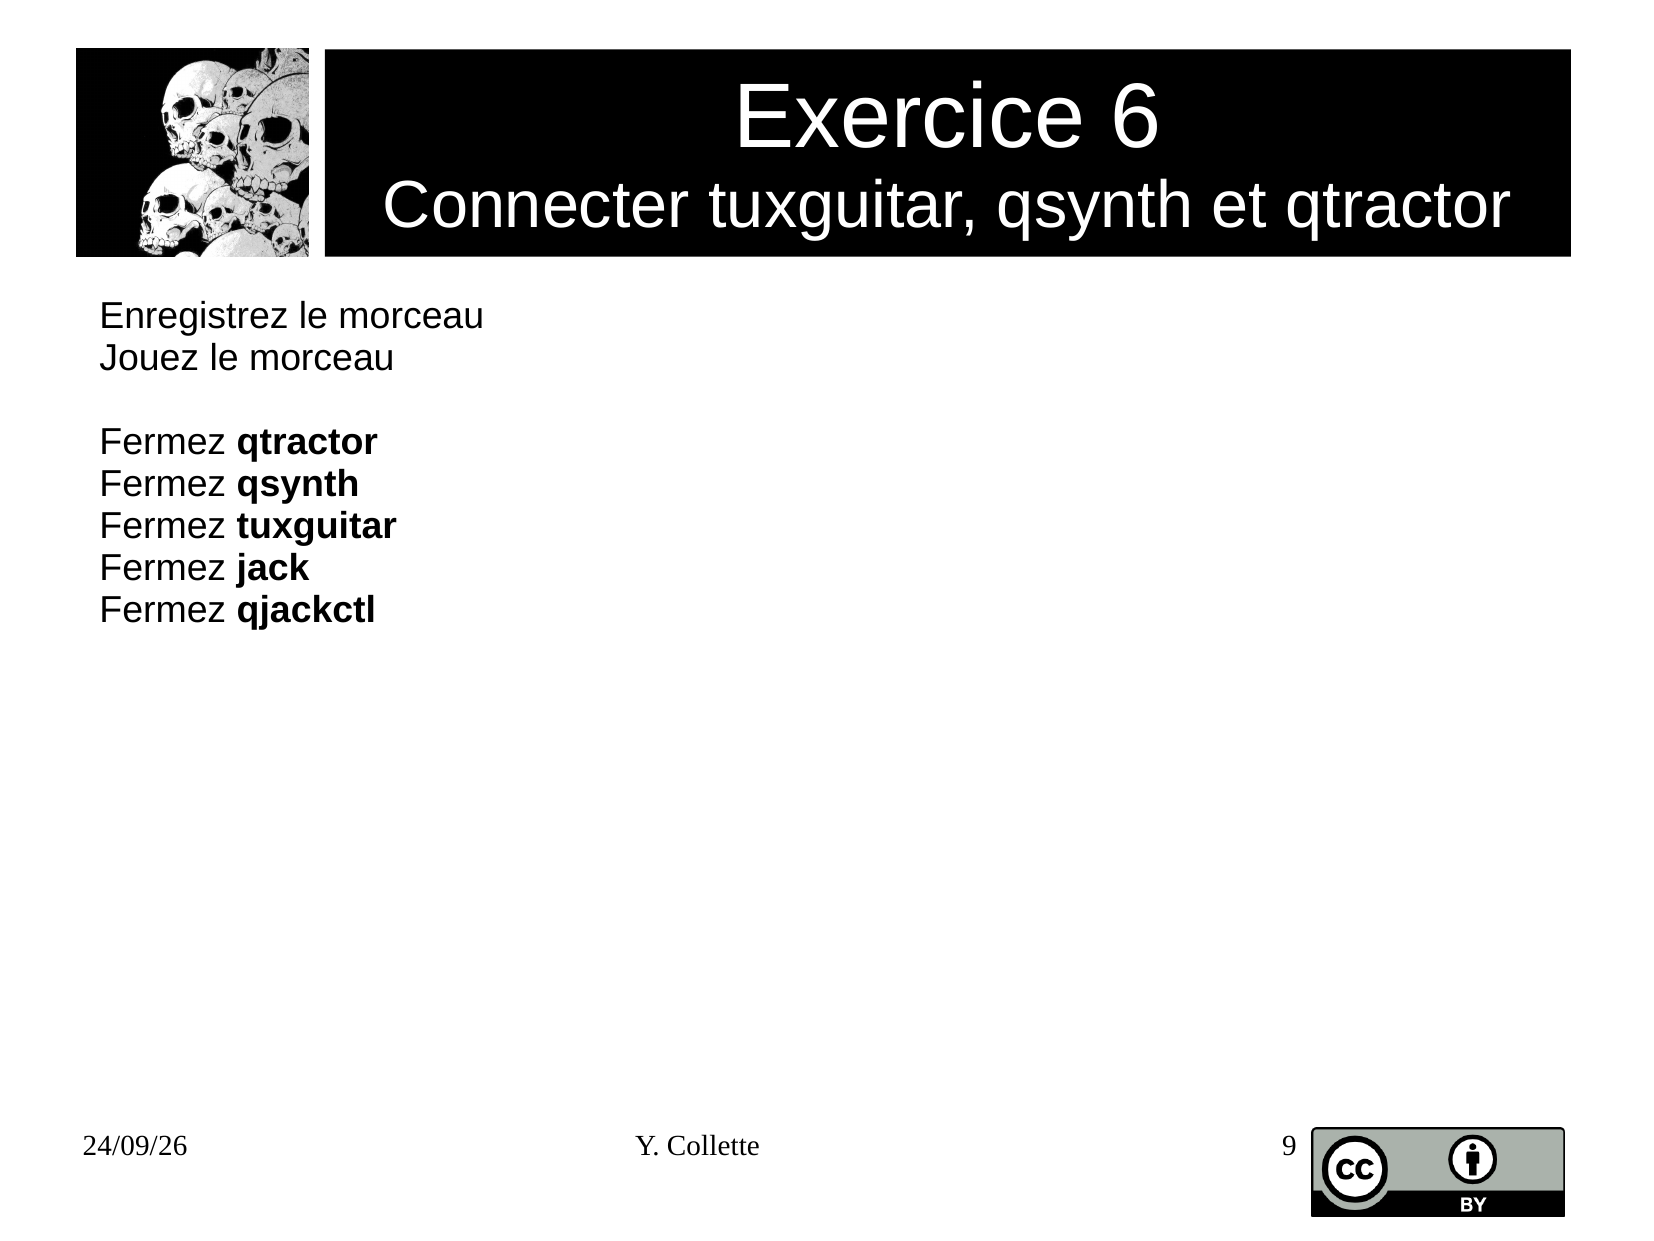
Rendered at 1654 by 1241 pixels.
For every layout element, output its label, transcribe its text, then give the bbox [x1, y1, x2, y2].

picture [1311, 1127, 1565, 1217]
picture [76, 48, 309, 257]
text_box Enregistrez le morceau Jouez le morceau Fermez qtractor Fermez qsynth Fermez tuxguitar Fermez jack Fermez qjackctl [84, 286, 1571, 638]
title Exercice 6 Connecter tuxguitar, qsynth et qtractor [324, 49, 1571, 257]
